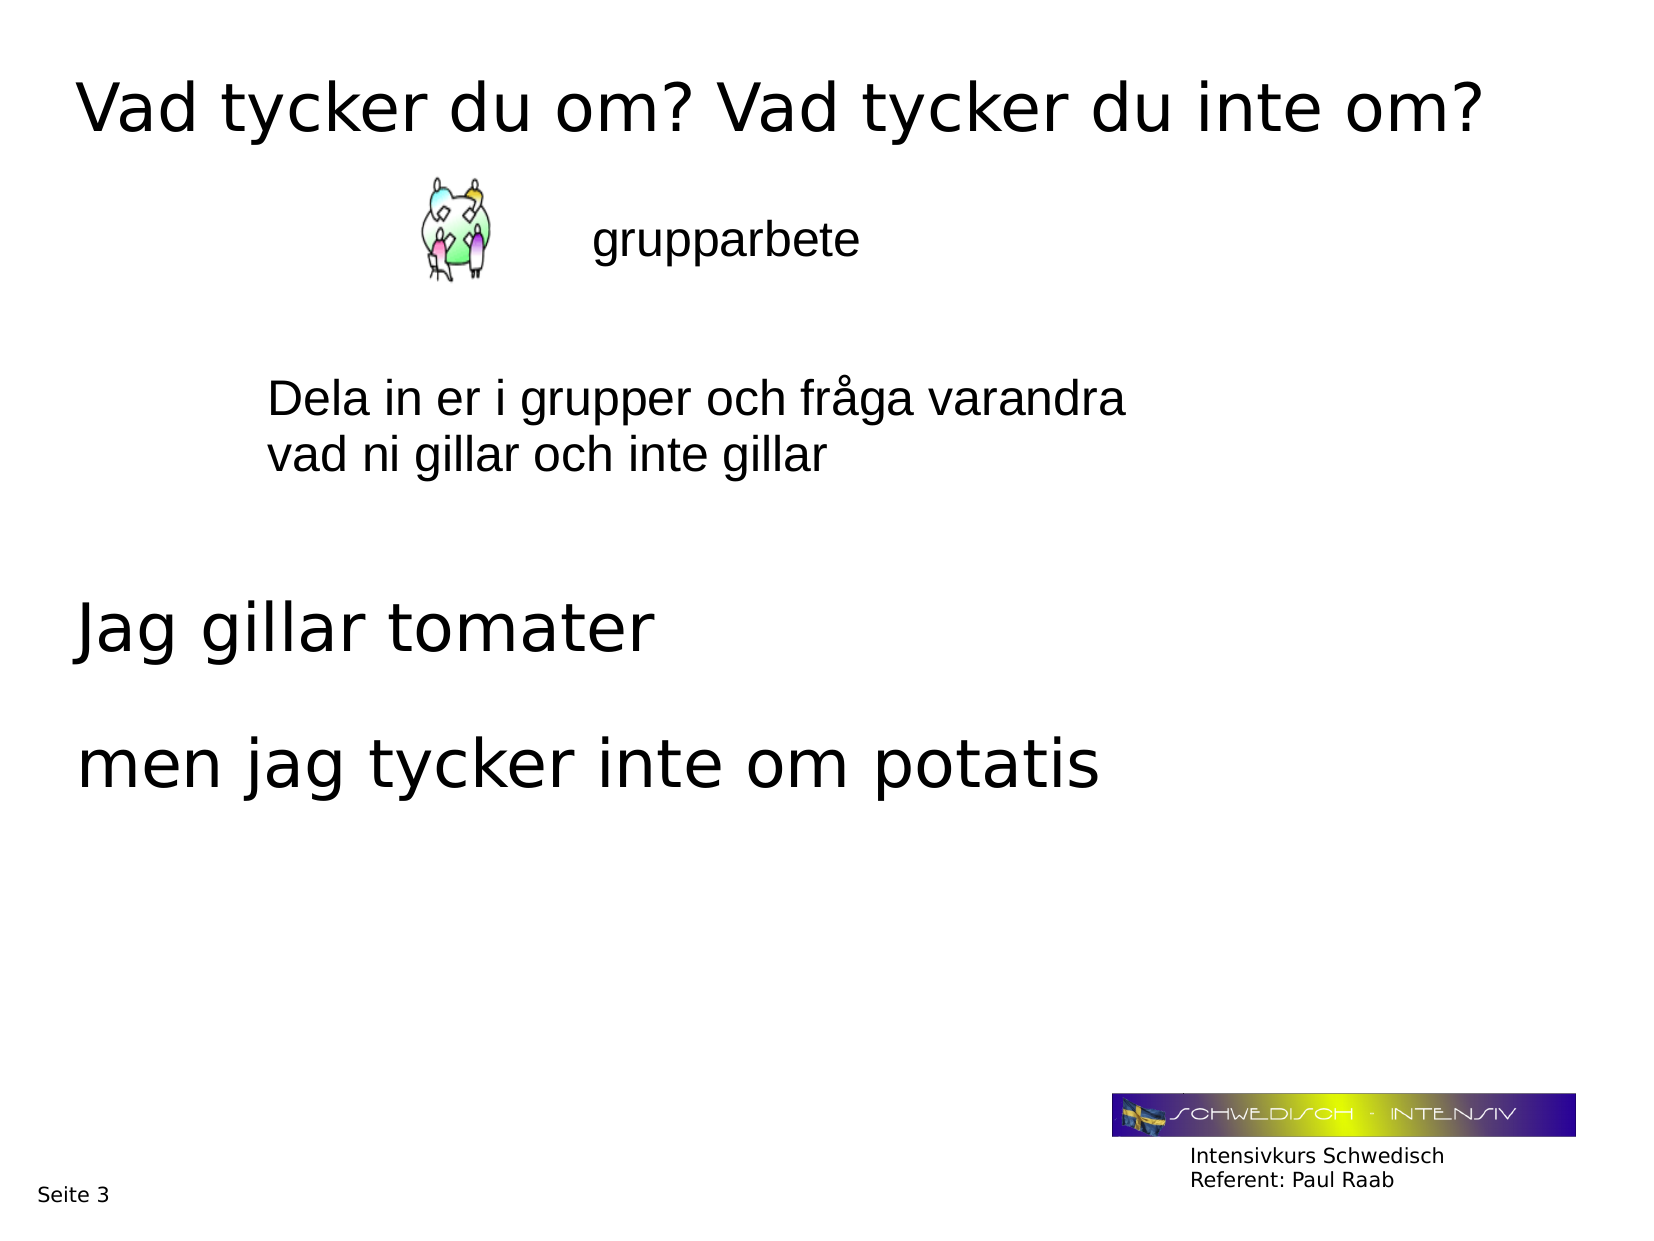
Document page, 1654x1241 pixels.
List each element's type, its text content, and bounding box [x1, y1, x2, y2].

text_box Vad tycker du om? Vad tycker du inte om? [61, 62, 1576, 155]
picture [1112, 1093, 1576, 1137]
picture [417, 173, 493, 287]
text_box Dela in er i grupper och fråga varandra vad ni gillar och inte gillar [252, 363, 1201, 490]
text_box Jag gillar tomater [61, 581, 713, 675]
text_box grupparbete [577, 203, 916, 275]
text_box men jag tycker inte om potatis [61, 717, 1163, 811]
